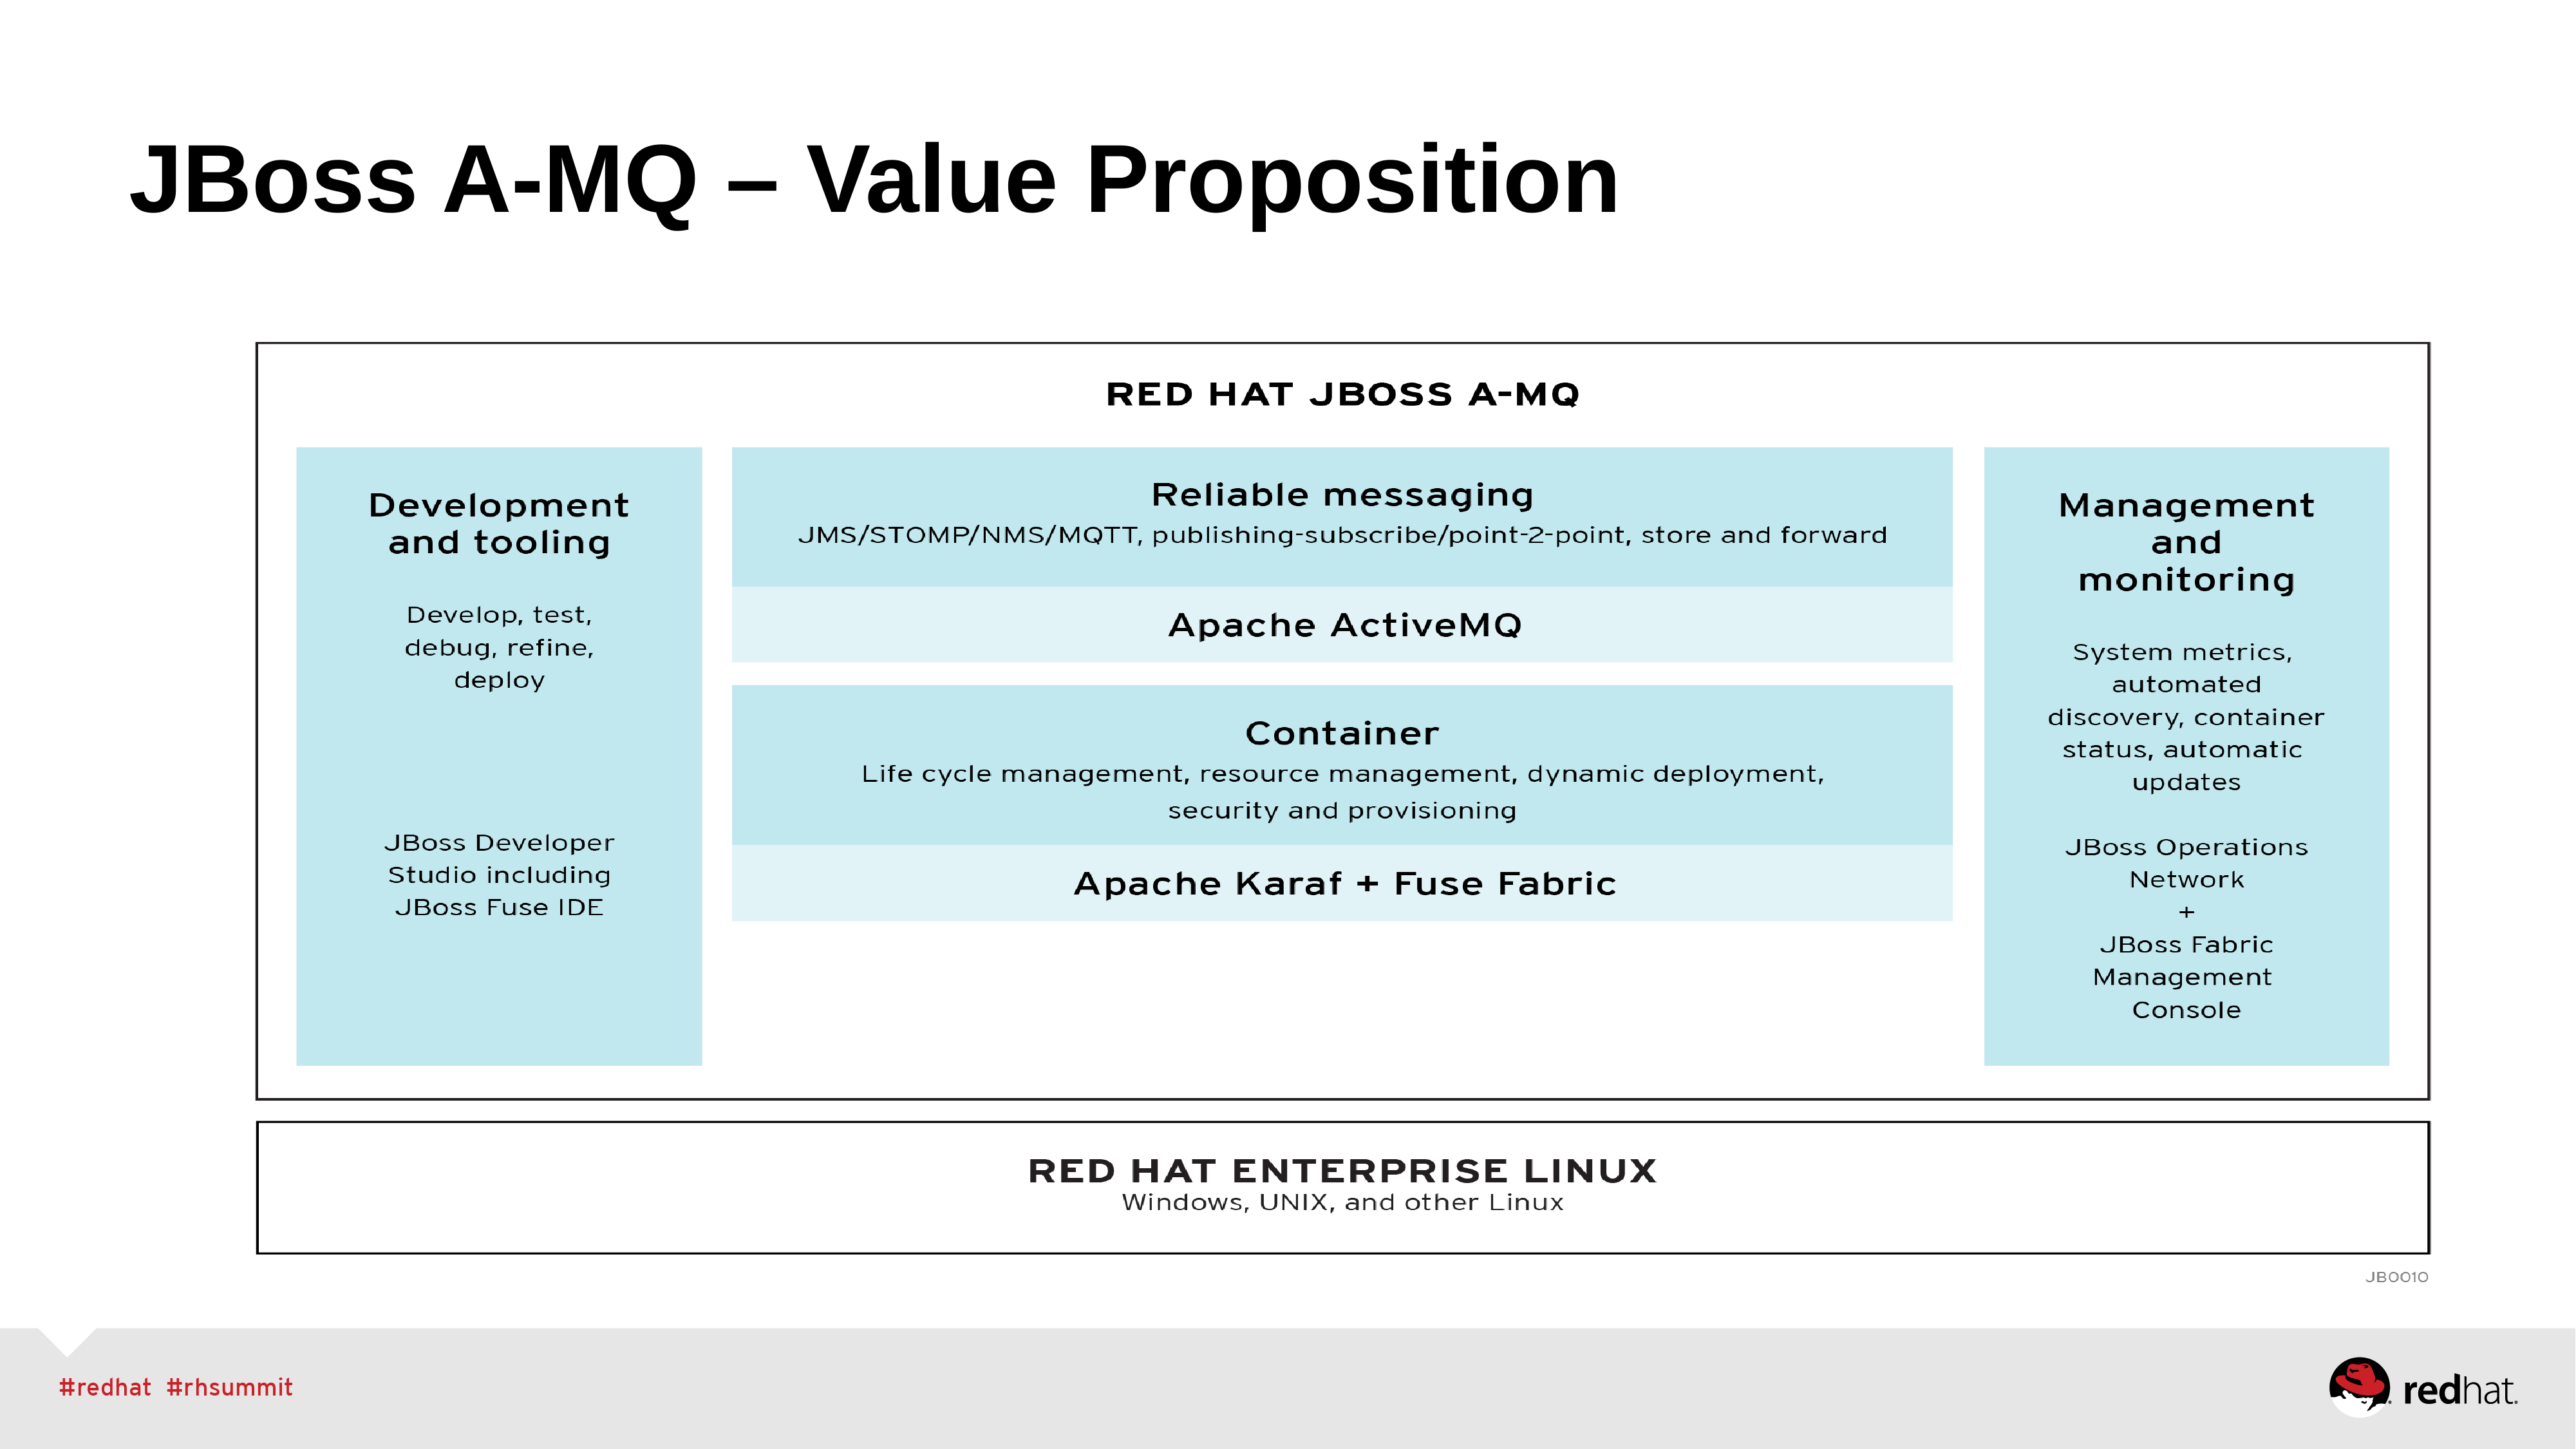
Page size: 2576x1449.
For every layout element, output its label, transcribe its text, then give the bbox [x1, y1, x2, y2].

title JBoss A-MQ – Value Proposition [128, 57, 2447, 300]
picture [0, 0, 2575, 1449]
